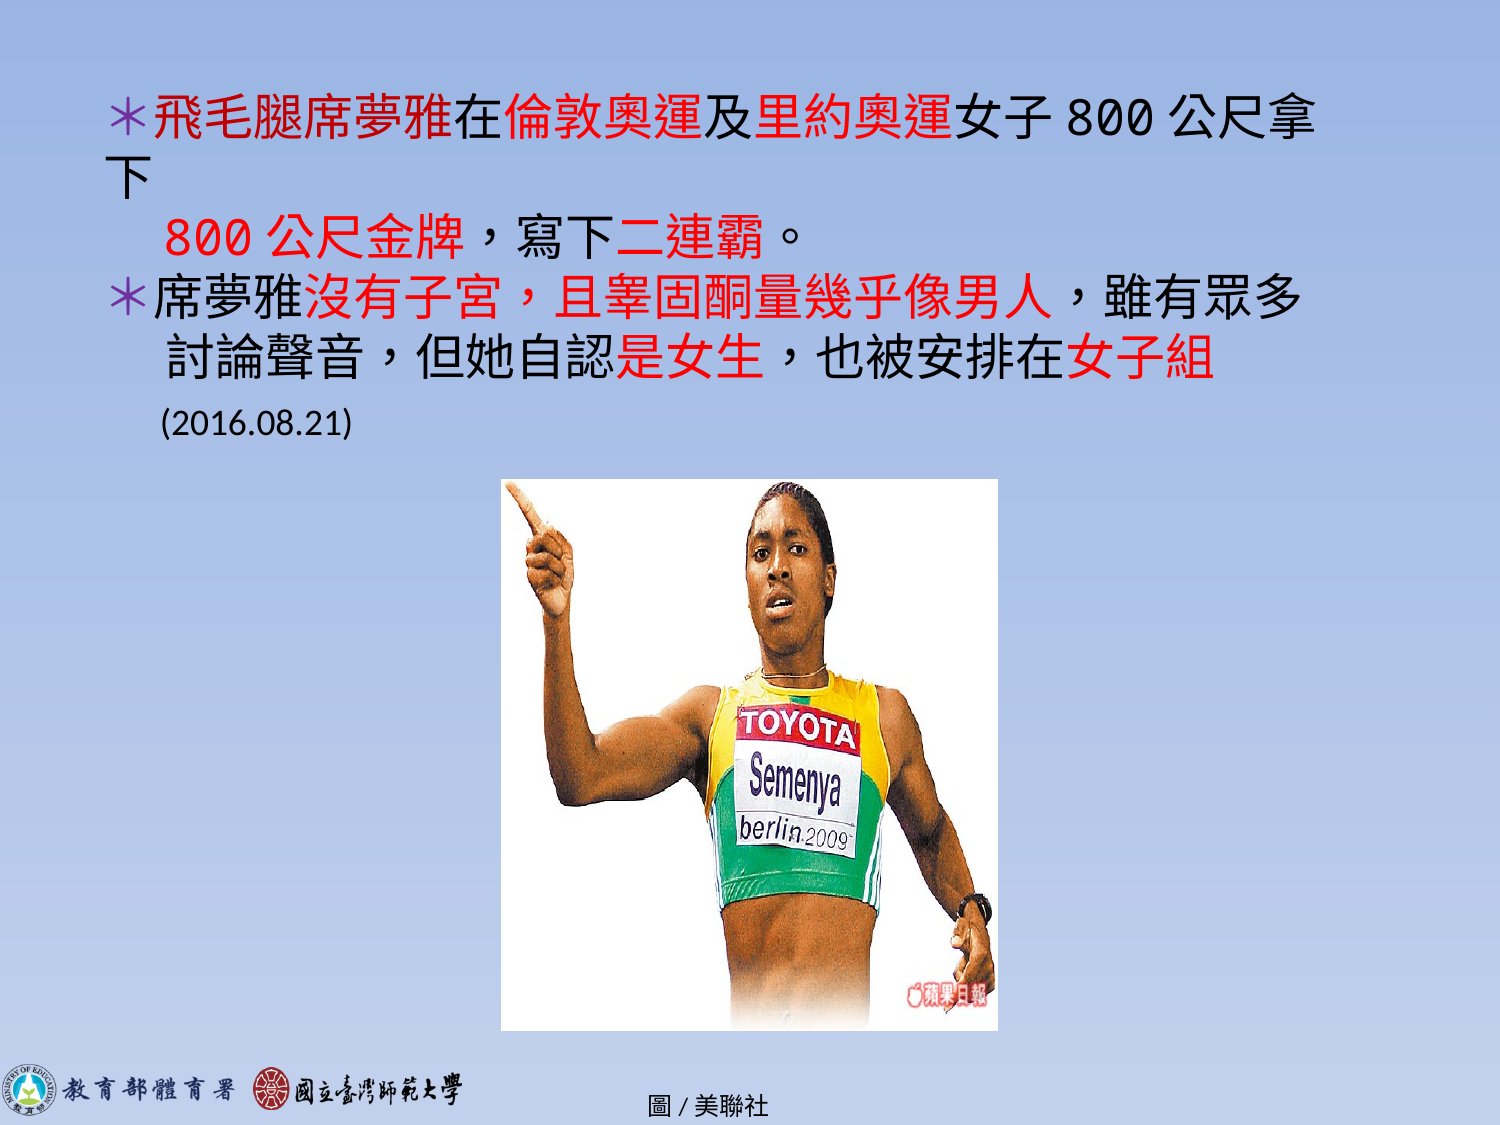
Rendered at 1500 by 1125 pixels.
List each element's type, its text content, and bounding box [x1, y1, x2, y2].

text_box ＊飛毛腿席夢雅在倫敦奧運及里約奧運女子800公尺拿下 800公尺金牌，寫下二連霸。 ＊席夢雅沒有子宮，且睾固酮量幾乎像男人，雖有眾多 討論聲音，但她自認是女生，也被安排在女子組 (2016.08.21) [88, 78, 1372, 453]
picture [501, 479, 998, 1031]
text_box 圖/美聯社 [633, 1083, 924, 1125]
